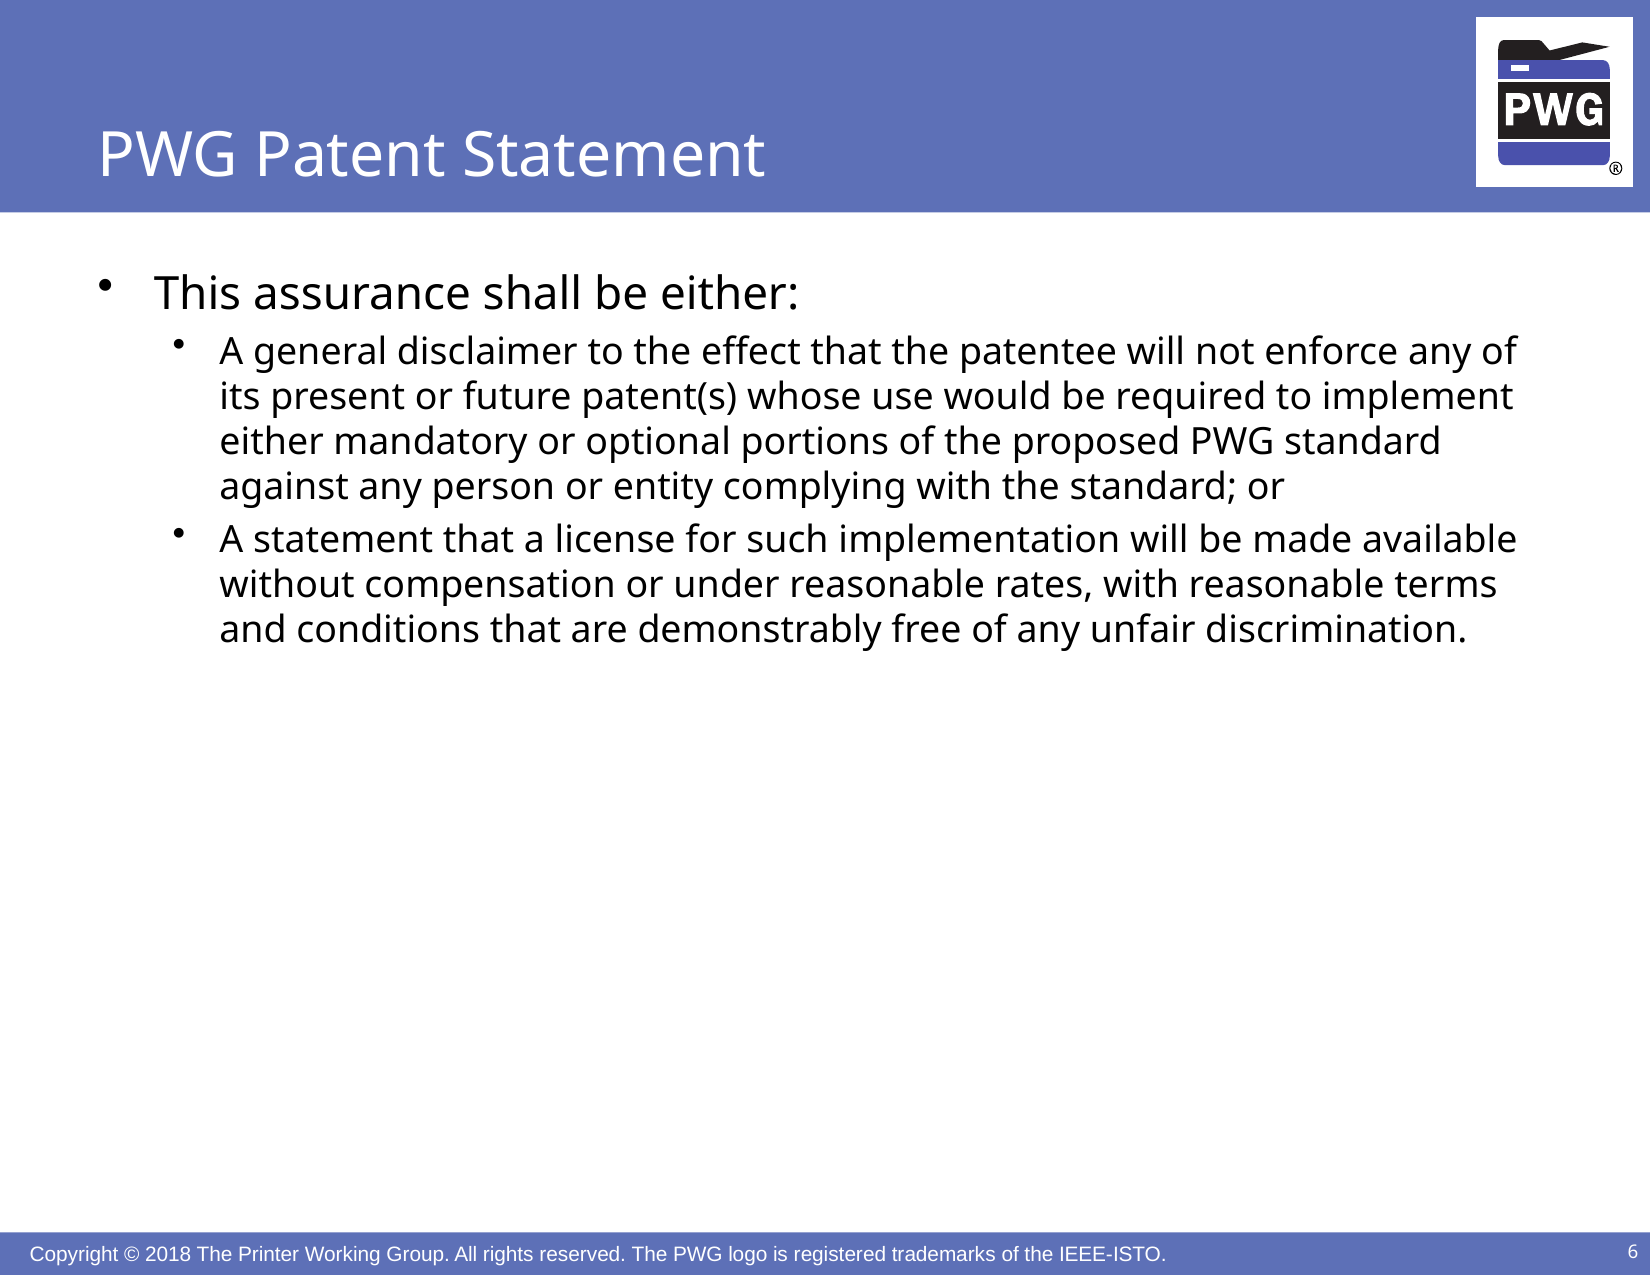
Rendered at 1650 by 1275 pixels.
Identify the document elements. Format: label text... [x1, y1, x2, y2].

list This assurance shall be either: A general disclaimer to the effect that the patentee will not enforce any of its present or future patent(s) whose use would be required to implement either mandatory or optional portions of the proposed PWG standard against any person or entity complying with the standard; or A statement that a license for such implementation will be made available without compensation or under reasonable rates, with reasonable terms and conditions that are demonstrably free of any unfair discrimination. [82, 254, 1568, 1233]
title PWG Patent Statement [82, 8, 1449, 198]
